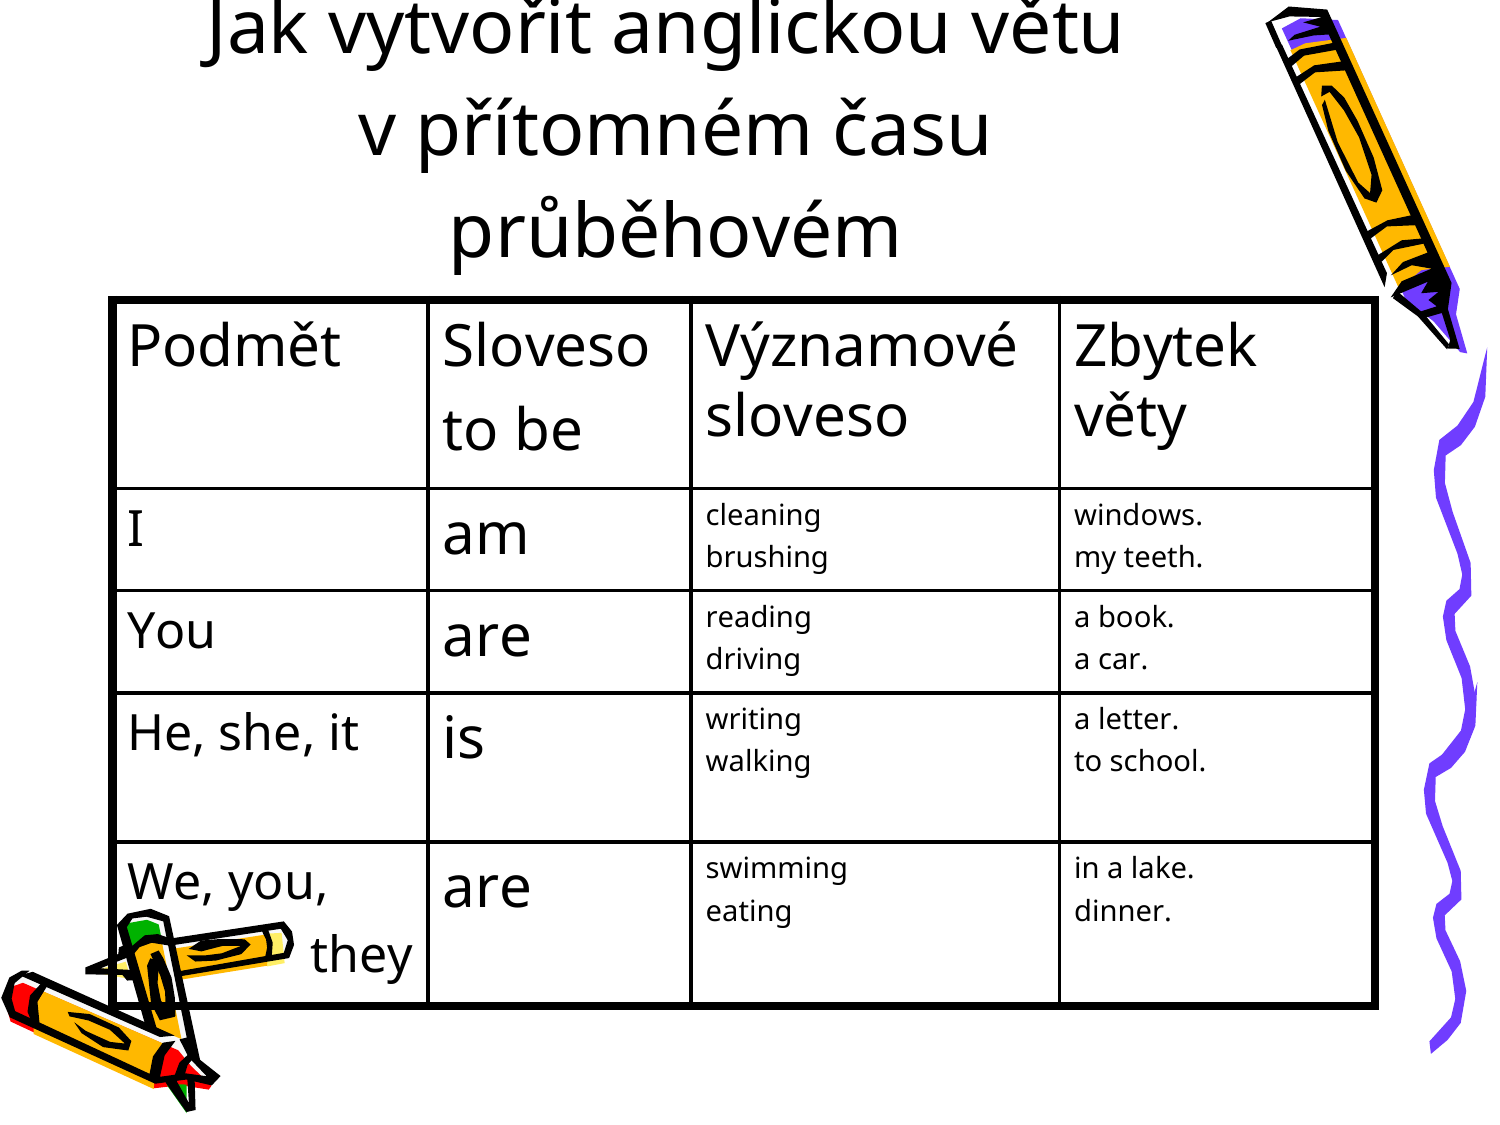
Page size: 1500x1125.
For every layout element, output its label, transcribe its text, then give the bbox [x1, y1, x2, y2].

table_header Podmět [117, 304, 426, 487]
table_header Zbytek věty [1061, 304, 1371, 487]
table_cell I [117, 490, 426, 589]
table_cell writing walking [693, 695, 1058, 840]
table_cell He, she, it [117, 695, 426, 840]
table_header Sloveso to be [430, 304, 689, 487]
table_cell a book. a car. [1061, 592, 1371, 691]
table_cell are [430, 844, 689, 1002]
table_cell in a lake. dinner. [1061, 844, 1371, 1002]
table_cell am [430, 490, 689, 589]
table_cell We, you, they [117, 844, 426, 1002]
title Jak vytvořit anglickou větu v přítomném času průběhovém [112, 24, 1240, 288]
table_cell cleaning brushing [693, 490, 1058, 589]
table_cell You [117, 592, 426, 691]
table_header Významové sloveso [693, 304, 1058, 487]
table_cell a letter. to school. [1061, 695, 1371, 840]
table_cell swimming eating [693, 844, 1058, 1002]
table_cell reading driving [693, 592, 1058, 691]
table_cell are [430, 592, 689, 691]
table_cell windows. my teeth. [1061, 490, 1371, 589]
table_cell is [430, 695, 689, 840]
